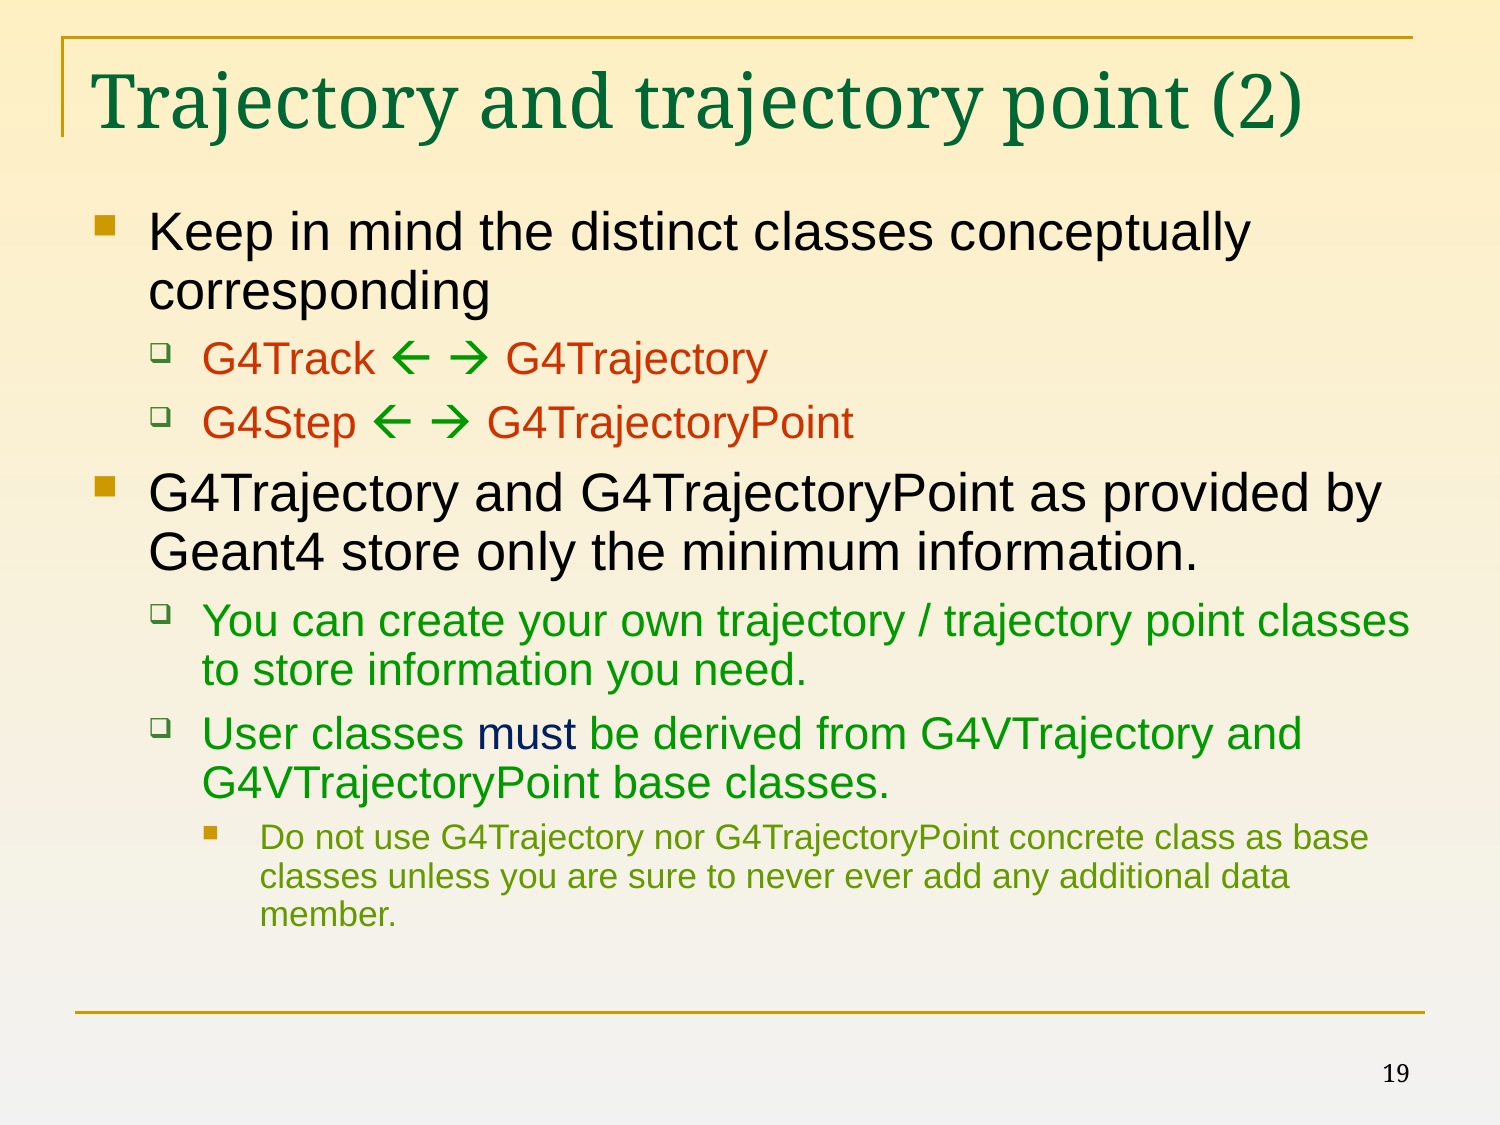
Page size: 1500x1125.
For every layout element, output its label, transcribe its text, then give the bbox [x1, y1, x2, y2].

title Trajectory and trajectory point (2) [75, 45, 1426, 233]
list Keep in mind the distinct classes conceptually corresponding G4Track   G4Trajectory G4Step   G4TrajectoryPoint G4Trajectory and G4TrajectoryPoint as provided by Geant4 store only the minimum information. You can create your own trajectory / trajectory point classes to store information you need. User classes must be derived from G4VTrajectory and G4VTrajectoryPoint base classes. Do not use G4Trajectory nor G4TrajectoryPoint concrete class as base classes unless you are sure to never ever add any additional data member. [76, 196, 1427, 1011]
text_box <number> [1074, 1024, 1426, 1100]
